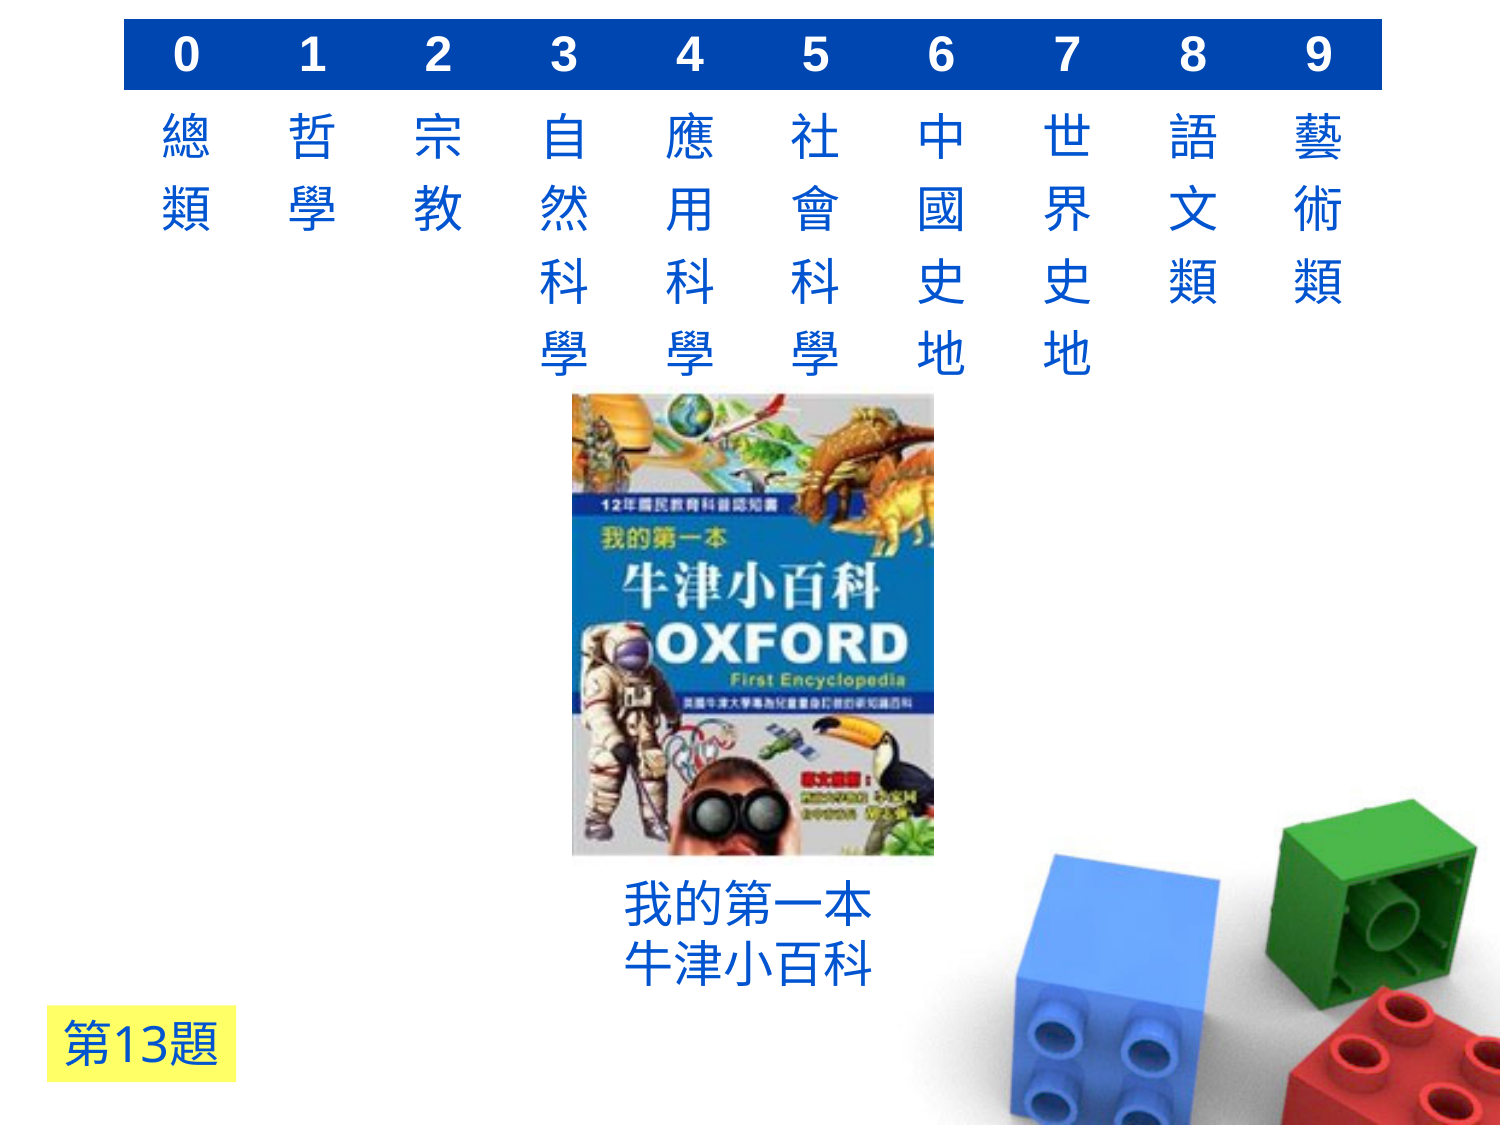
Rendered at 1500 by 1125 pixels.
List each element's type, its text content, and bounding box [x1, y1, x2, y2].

table_cell 社會科學 [753, 90, 879, 385]
table_header 0 [124, 19, 250, 90]
table_cell 藝術類 [1256, 90, 1382, 395]
table_header 8 [1130, 19, 1256, 90]
table_header 4 [627, 19, 753, 90]
table_header 9 [1256, 19, 1382, 90]
table_header 7 [1004, 19, 1130, 90]
table_cell 應用科學 [627, 90, 753, 385]
text_box 第13題 [47, 1005, 237, 1083]
picture [249, 187, 1500, 1125]
table_cell 宗教 [376, 90, 501, 395]
table_cell 自然科學 [501, 90, 627, 395]
table_cell 世界史地 [1004, 90, 1130, 395]
table_header 6 [879, 19, 1004, 90]
table_cell 哲學 [250, 90, 376, 395]
table_header 3 [501, 19, 627, 90]
text_box 我的第一本 牛津小百科 [608, 864, 898, 1000]
table_cell 中國史地 [879, 90, 1004, 395]
table_header 1 [250, 19, 376, 90]
table_cell 總類 [124, 90, 250, 395]
table_cell 語文類 [1130, 90, 1256, 395]
table_header 5 [753, 19, 879, 90]
table_header 2 [376, 19, 501, 90]
